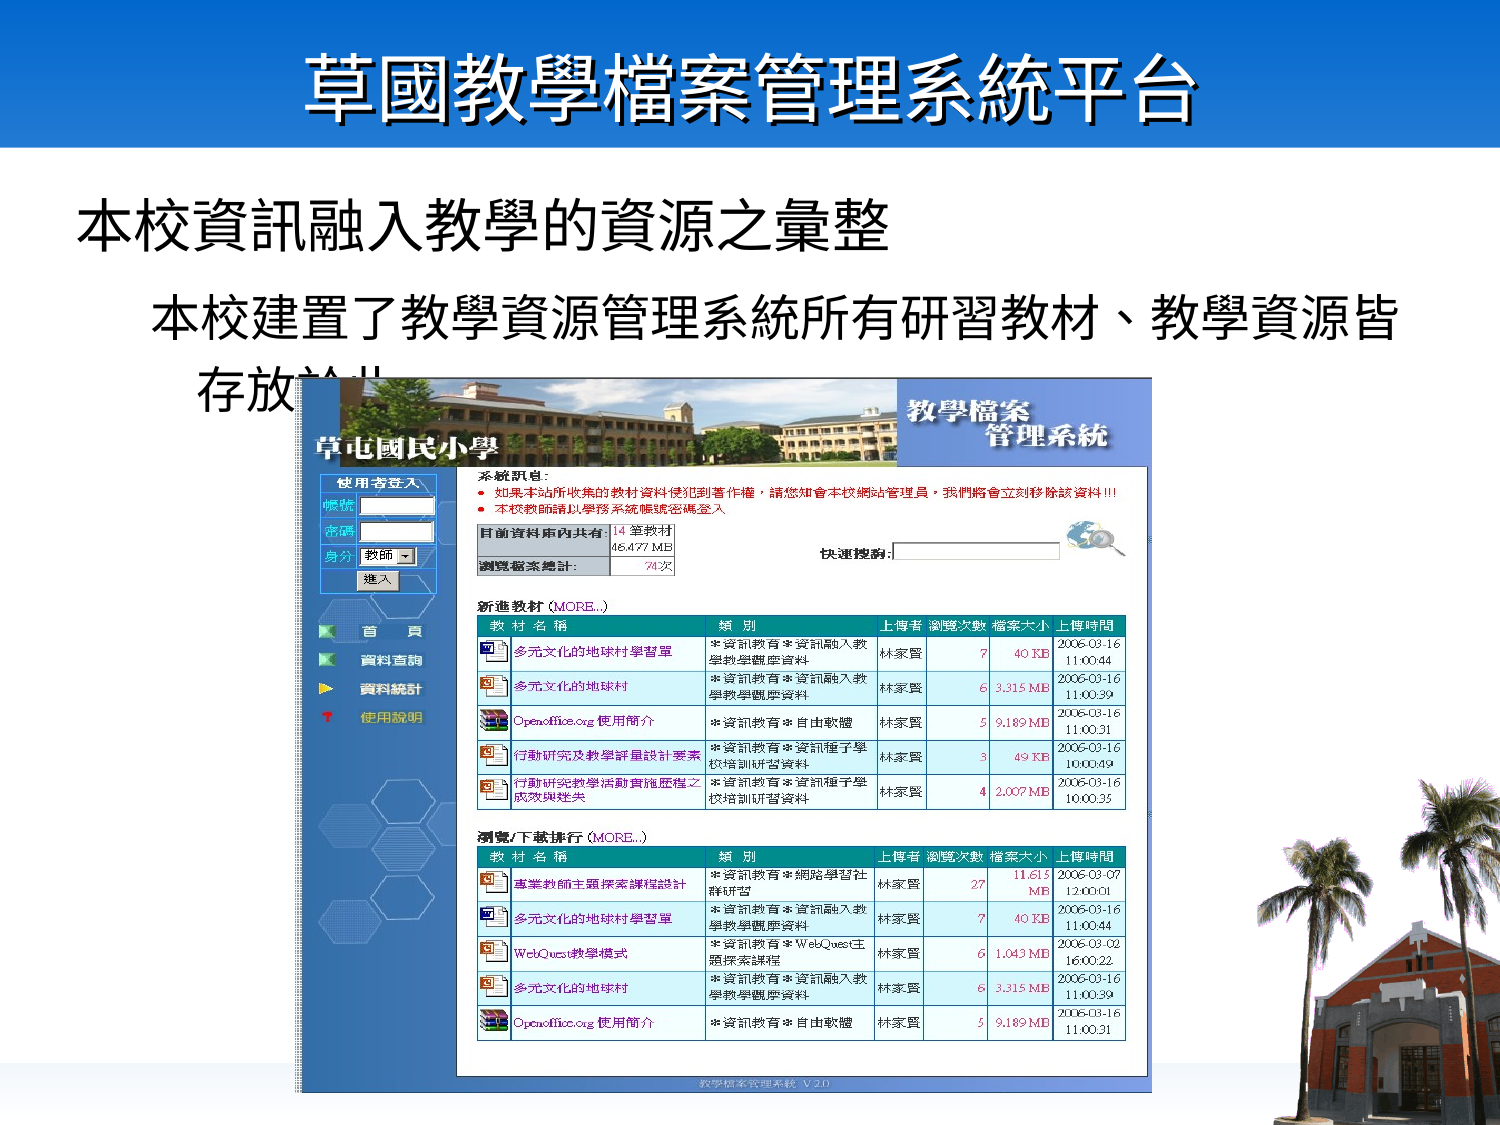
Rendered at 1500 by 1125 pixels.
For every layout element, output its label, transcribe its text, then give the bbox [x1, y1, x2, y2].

text_box 草國教學檔案管理系統平台 [0, 29, 1500, 120]
list 本校資訊融入教學的資源之彙整 本校建置了教學資源管理系統所有研習教材、教學資源皆存放於此。 [75, 179, 1426, 924]
picture [295, 377, 1152, 1093]
picture [1246, 738, 1500, 1125]
